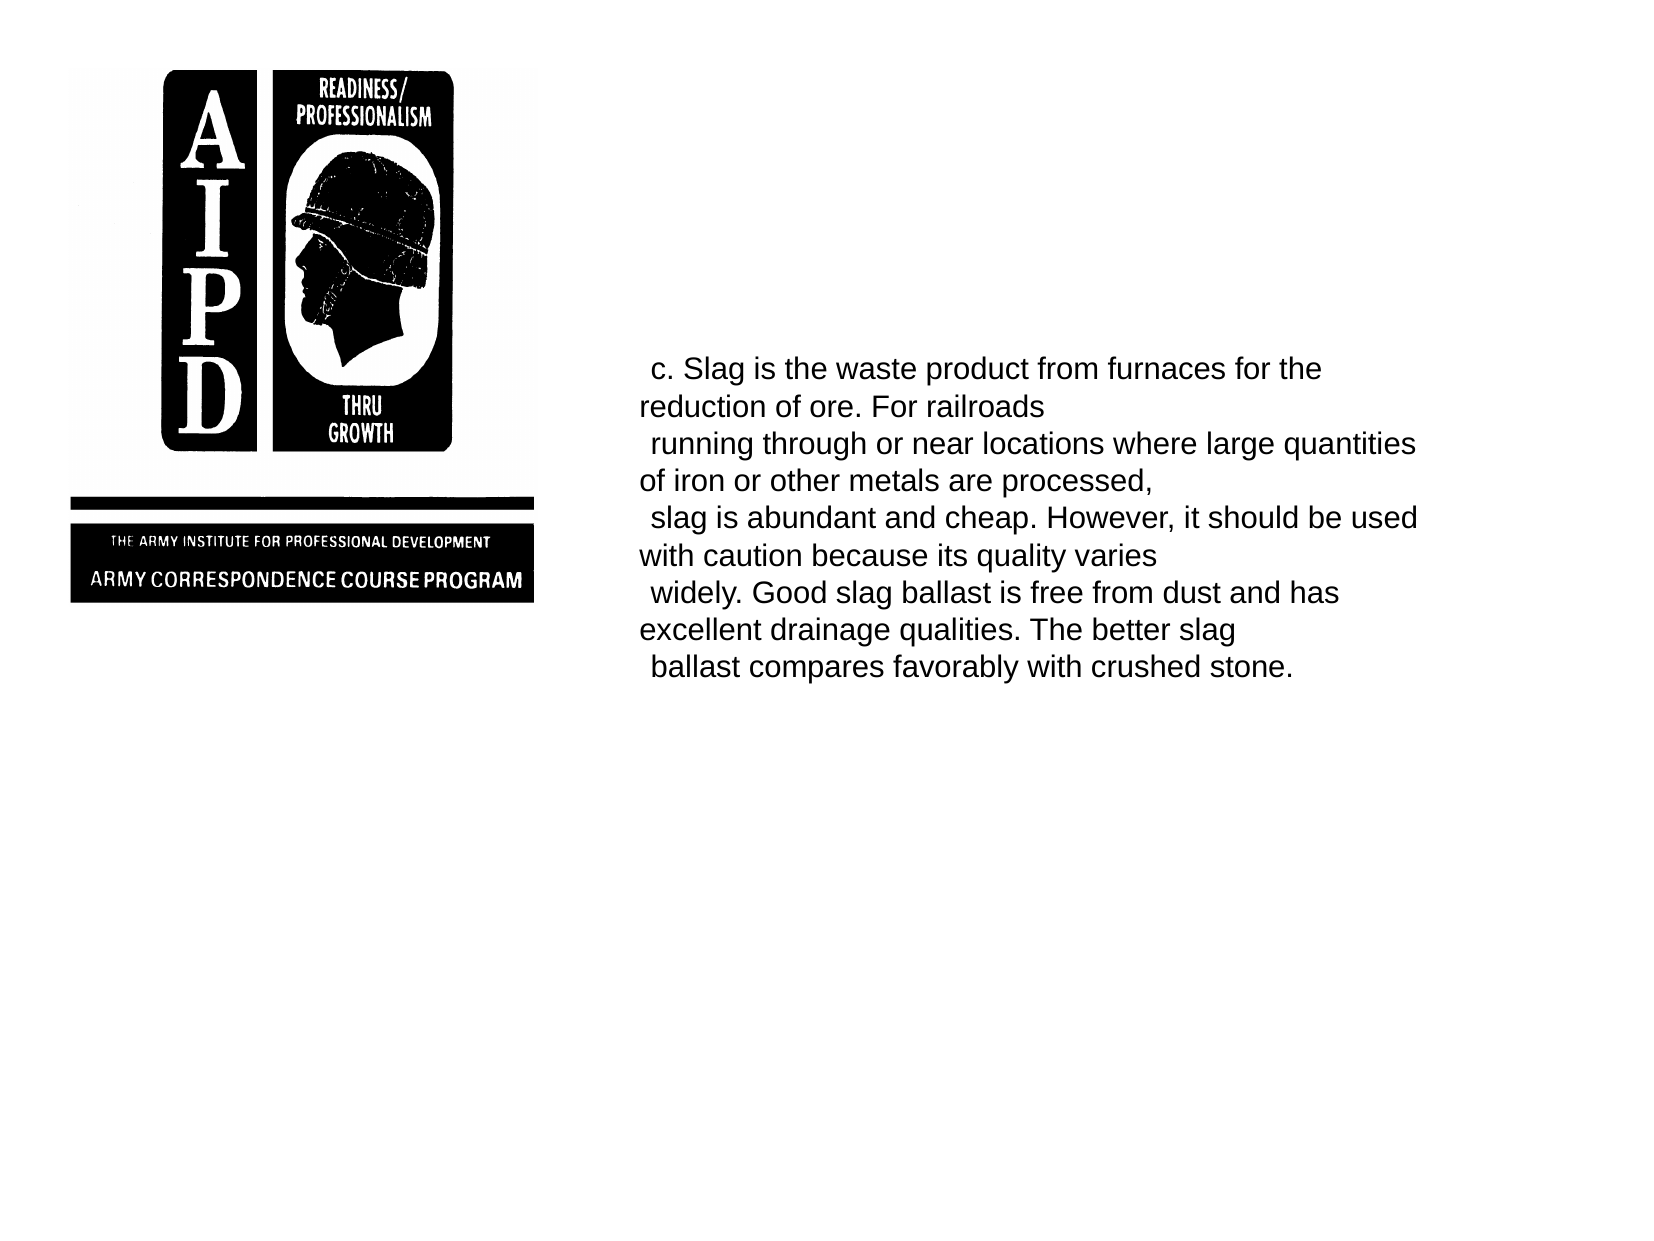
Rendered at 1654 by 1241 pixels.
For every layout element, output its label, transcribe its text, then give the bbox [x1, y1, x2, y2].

text_box c. Slag is the waste product from furnaces for the reduction of ore. For railroads running through or near locations where large quantities of iron or other metals are processed, slag is abundant and cheap. However, it should be used with caution because its quality varies widely. Good slag ballast is free from dust and has excellent drainage qualities. The better slag ballast compares favorably with crushed stone. [624, 341, 1452, 692]
picture [68, 68, 538, 607]
